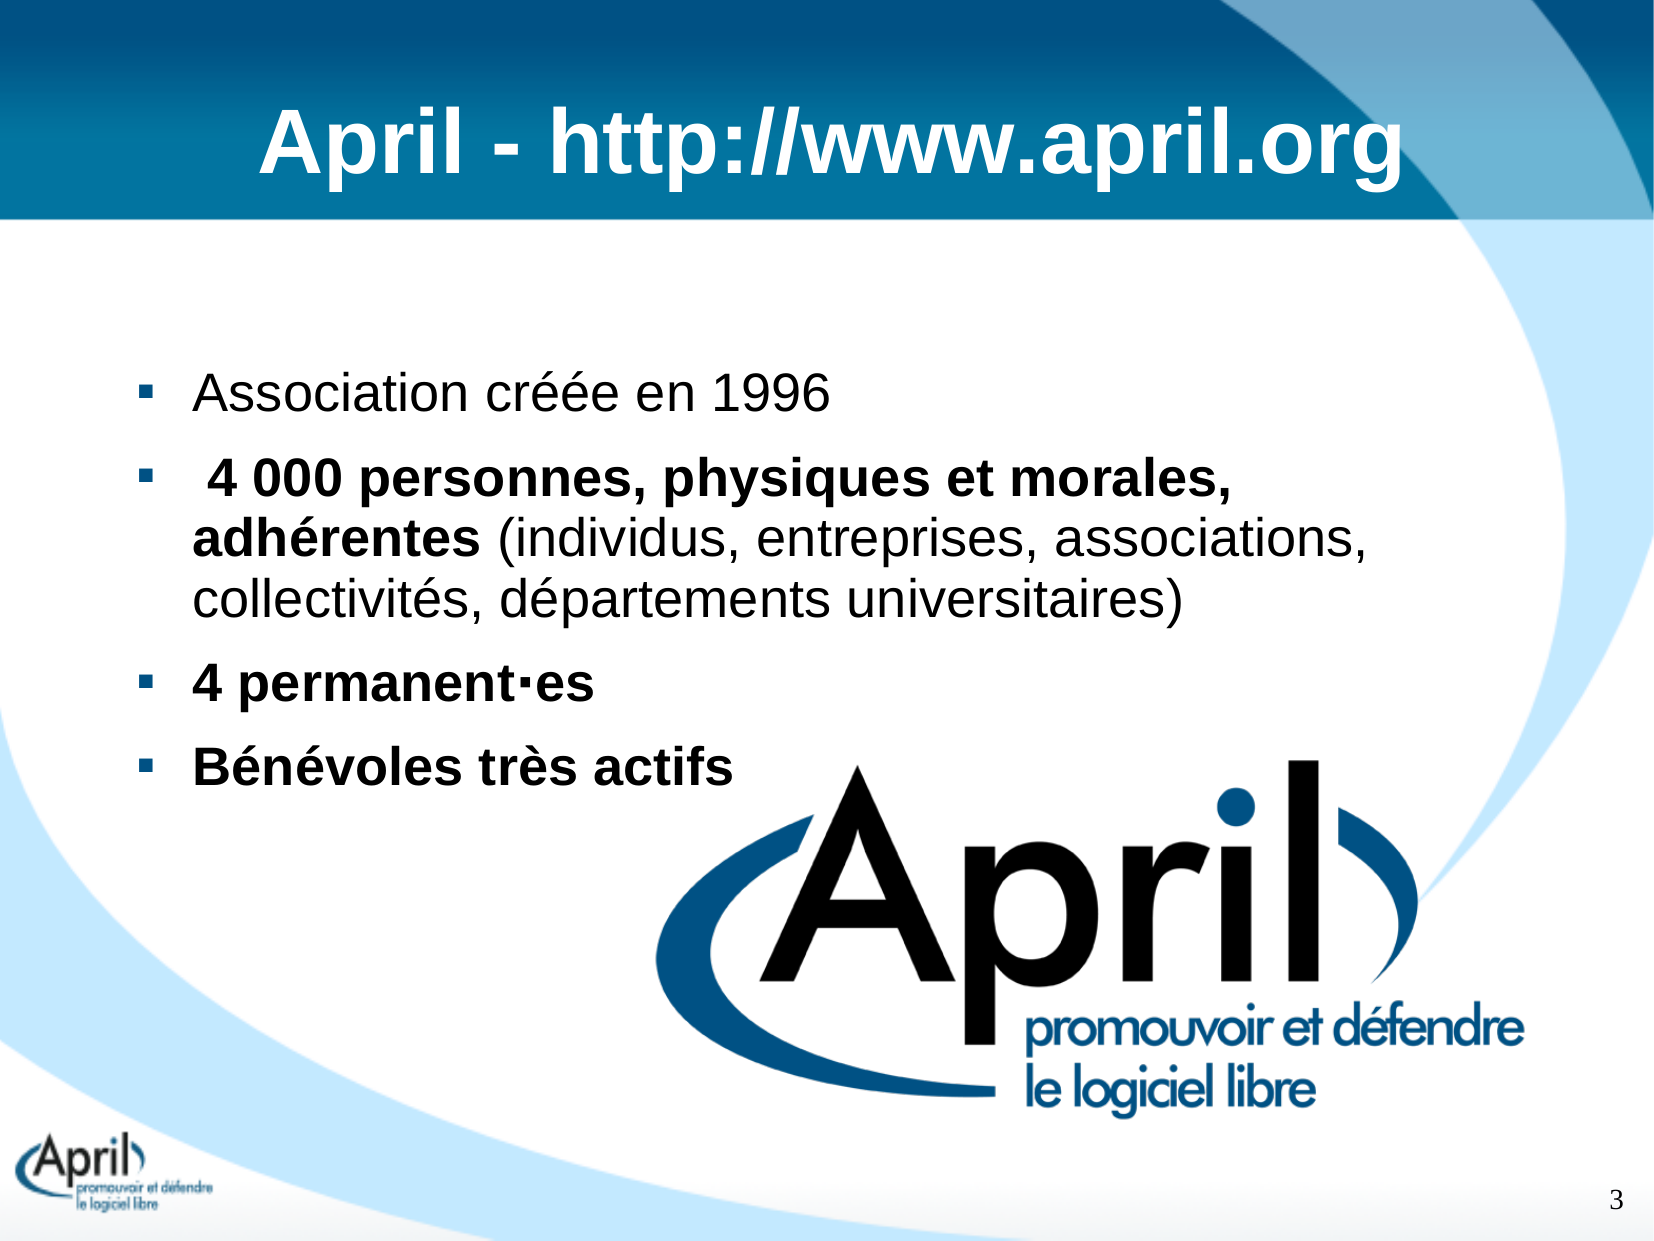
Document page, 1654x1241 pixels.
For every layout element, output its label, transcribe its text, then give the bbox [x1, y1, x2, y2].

list Association créée en 1996 4 000 personnes, physiques et morales, adhérentes (individus, entreprises, associations, collectivités, départements universitaires) 4 permanent⋅es Bénévoles très actifs [121, 362, 1534, 1144]
title April - http://www.april.org [126, 38, 1539, 246]
picture [0, 0, 1654, 1241]
